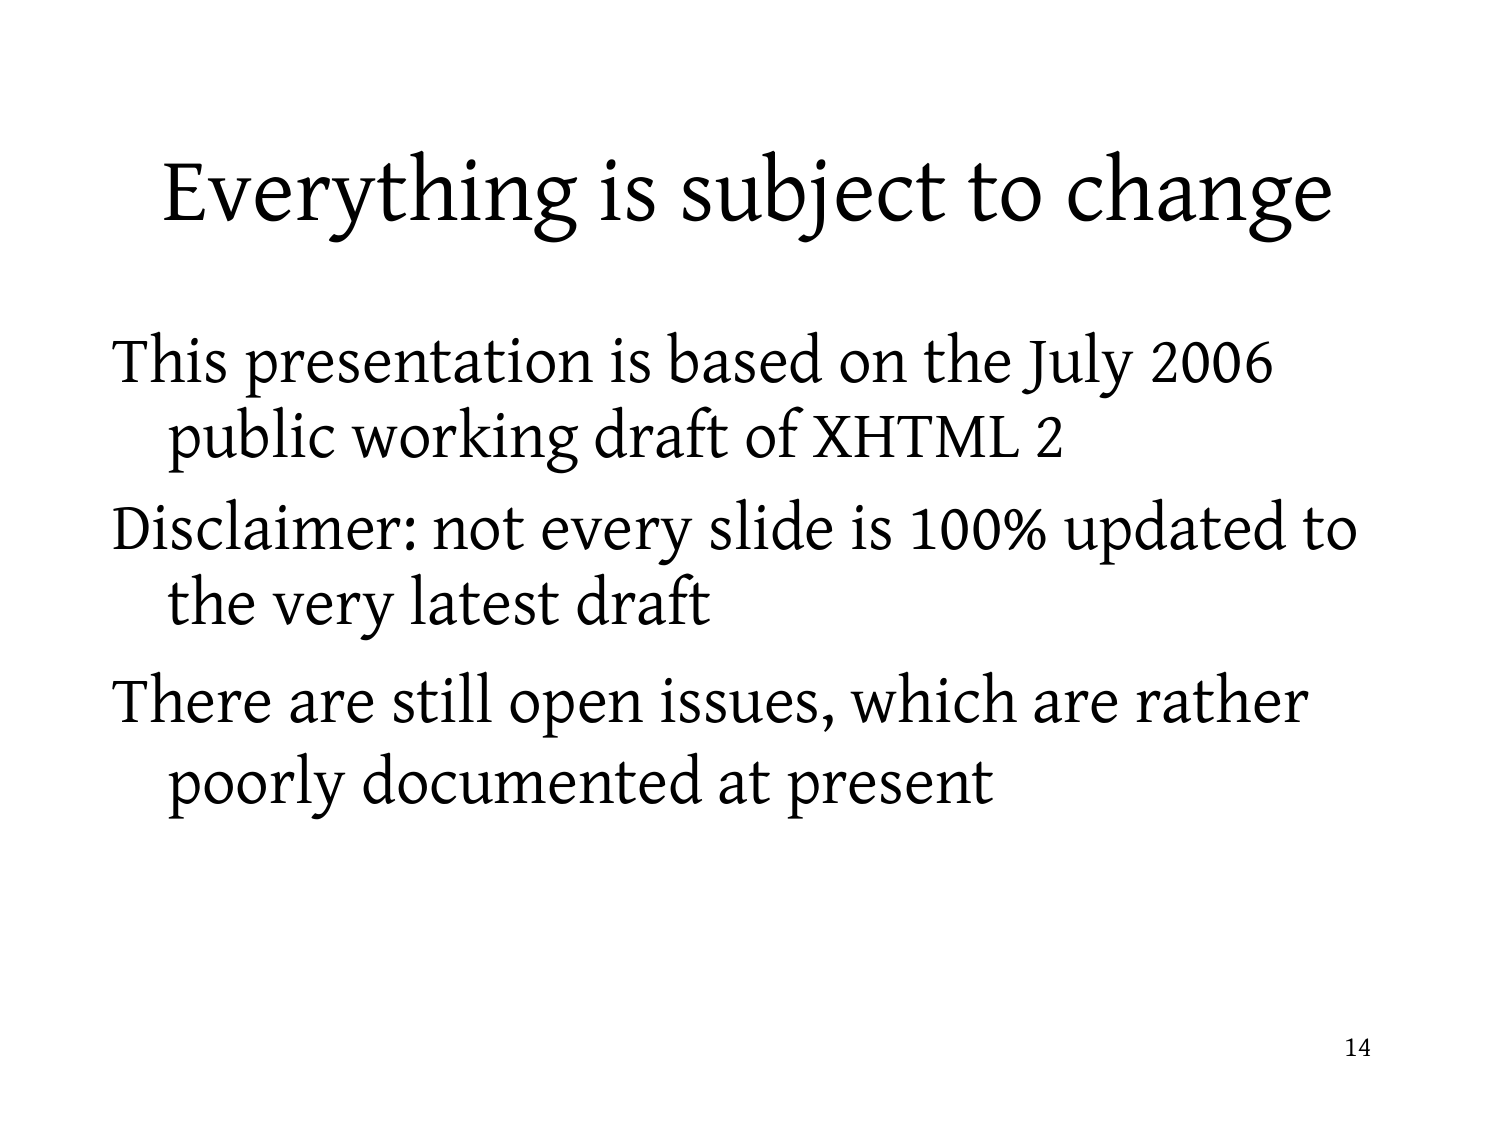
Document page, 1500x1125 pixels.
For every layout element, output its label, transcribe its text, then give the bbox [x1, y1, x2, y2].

list This presentation is based on the July 2006 public working draft of XHTML 2 Disclaimer: not every slide is 100% updated to the very latest draft There are still open issues, which are rather poorly documented at present [112, 324, 1387, 1000]
title Everything is subject to change [112, 63, 1387, 324]
